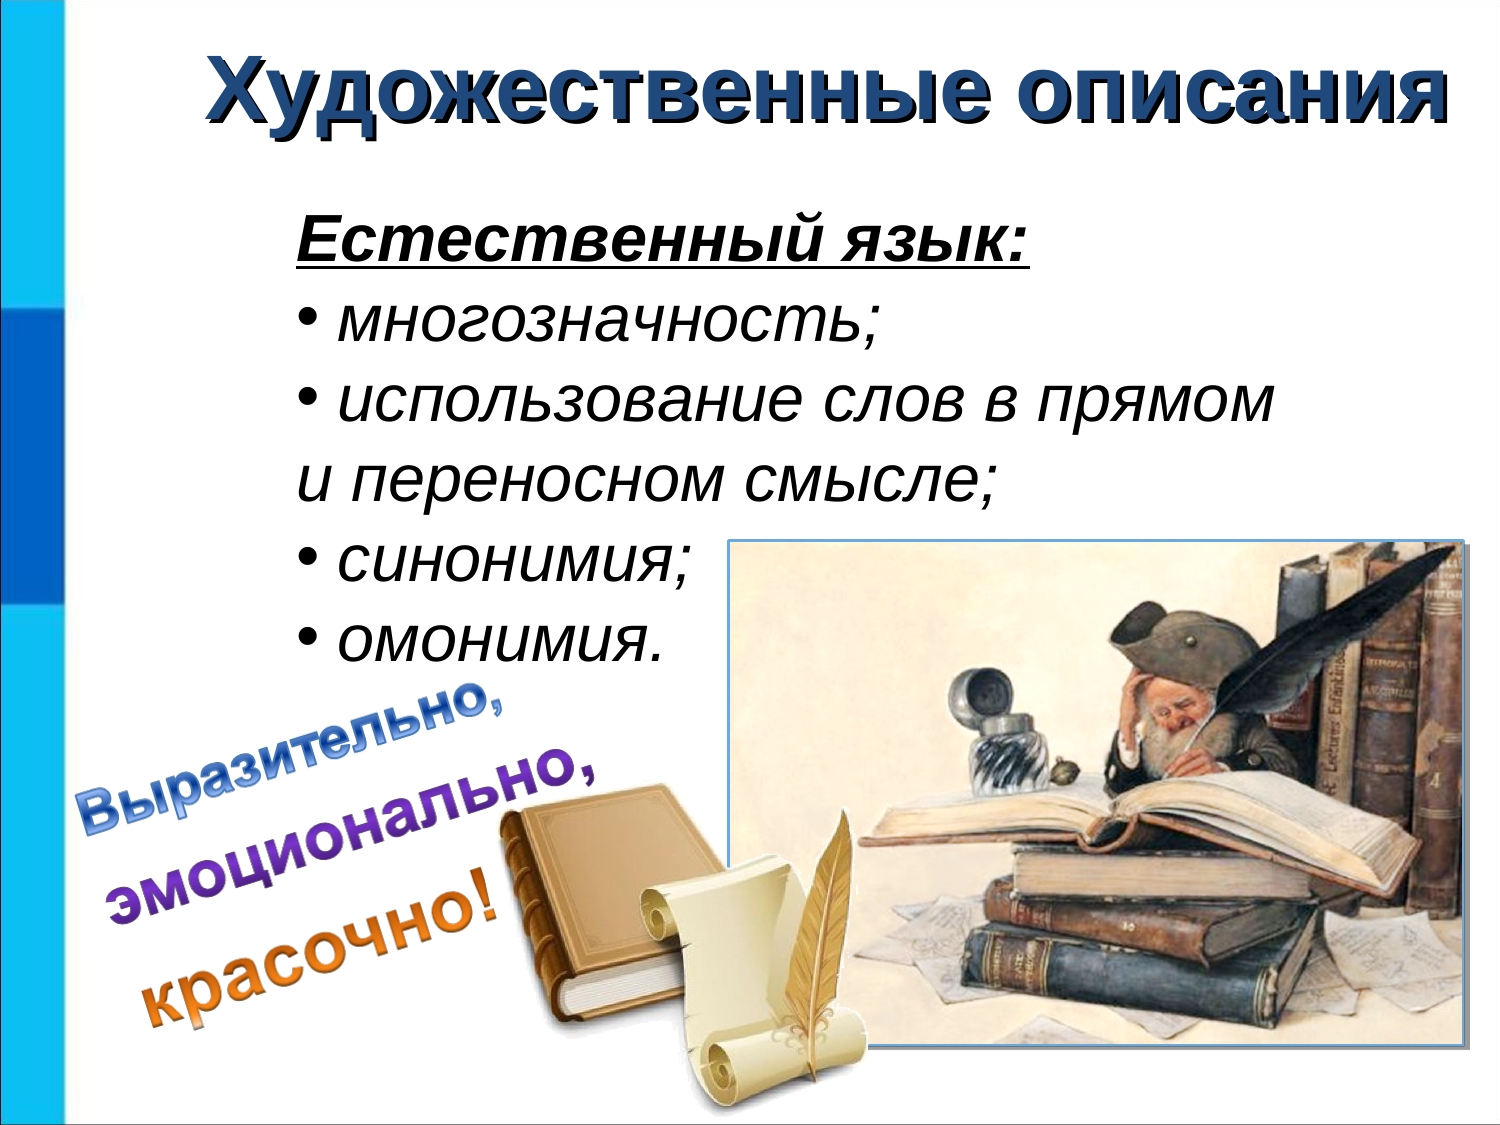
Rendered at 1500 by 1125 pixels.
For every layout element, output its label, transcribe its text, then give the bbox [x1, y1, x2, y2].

picture [0, 0, 1500, 1125]
text_box Художественные описания [180, 30, 1477, 135]
text_box Естественный язык: многозначность; использование слов в прямом и переносном смысле; синонимия; омонимия. [281, 187, 1416, 749]
